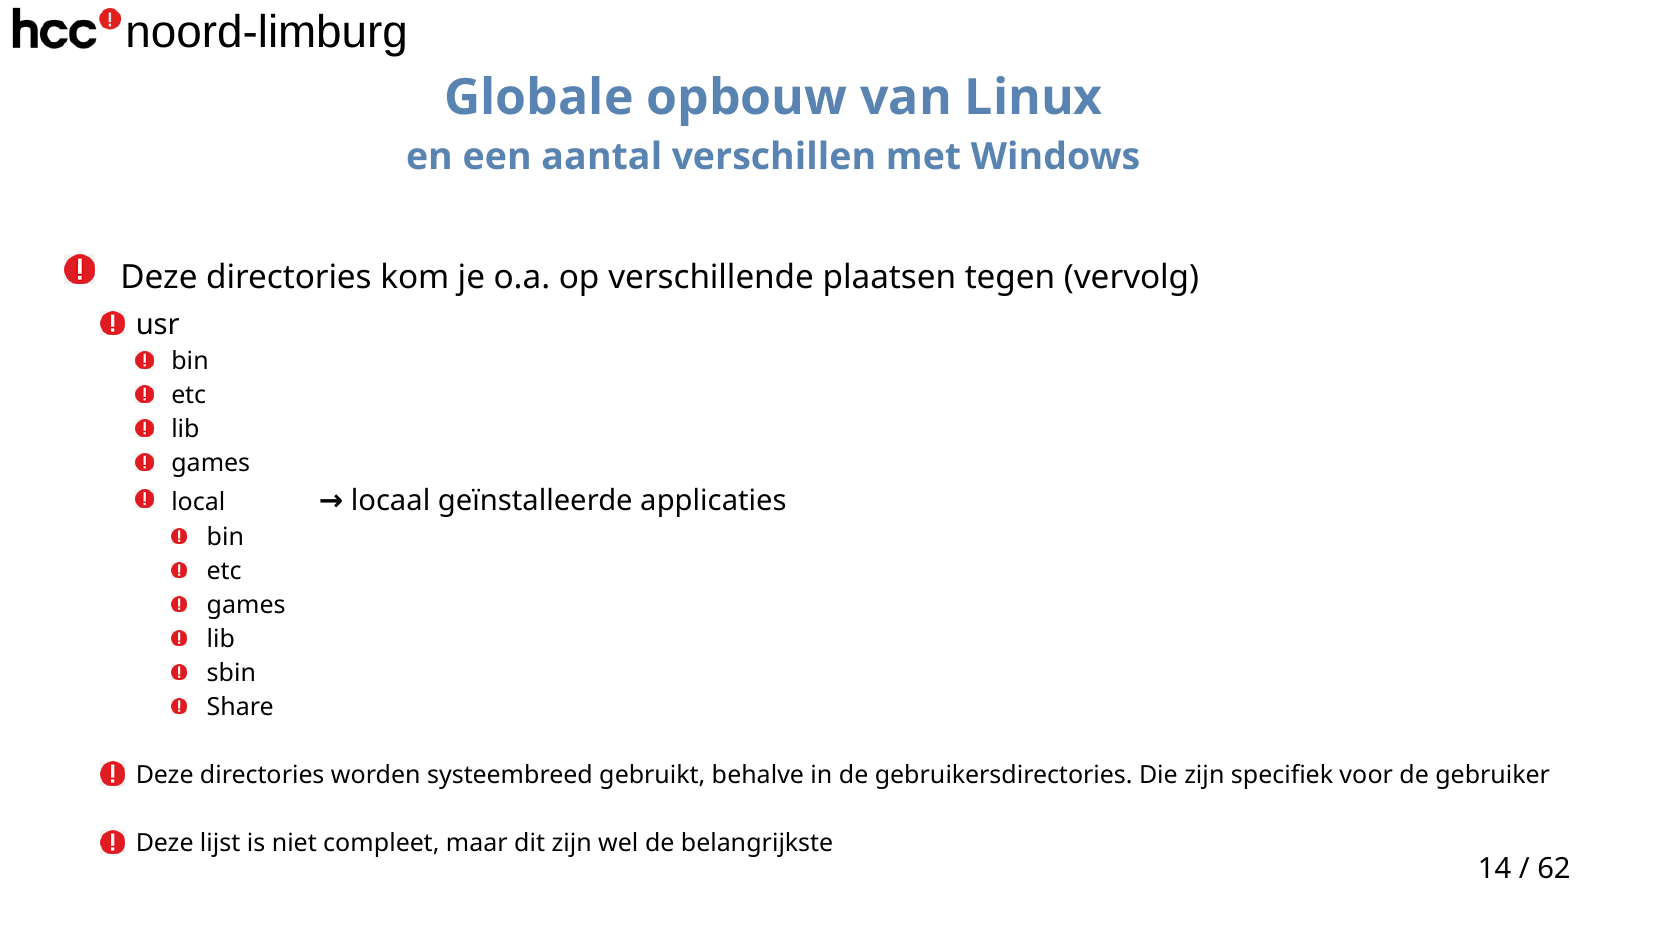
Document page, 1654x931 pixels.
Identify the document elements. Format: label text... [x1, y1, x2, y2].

picture [11, 6, 122, 50]
subtitle Deze directories kom je o.a. op verschillende plaatsen tegen (vervolg) usr bin etc lib games local → locaal geïnstalleerde applicaties bin etc games lib sbin Share Deze directories worden systeembreed gebruikt, behalve in de gebruikersdirectories. Die zijn specifiek voor de gebruiker Deze lijst is niet compleet, maar dit zijn wel de belangrijkste [64, 234, 1589, 859]
title Globale opbouw van Linux en een aantal verschillen met Windows [330, 61, 1217, 181]
